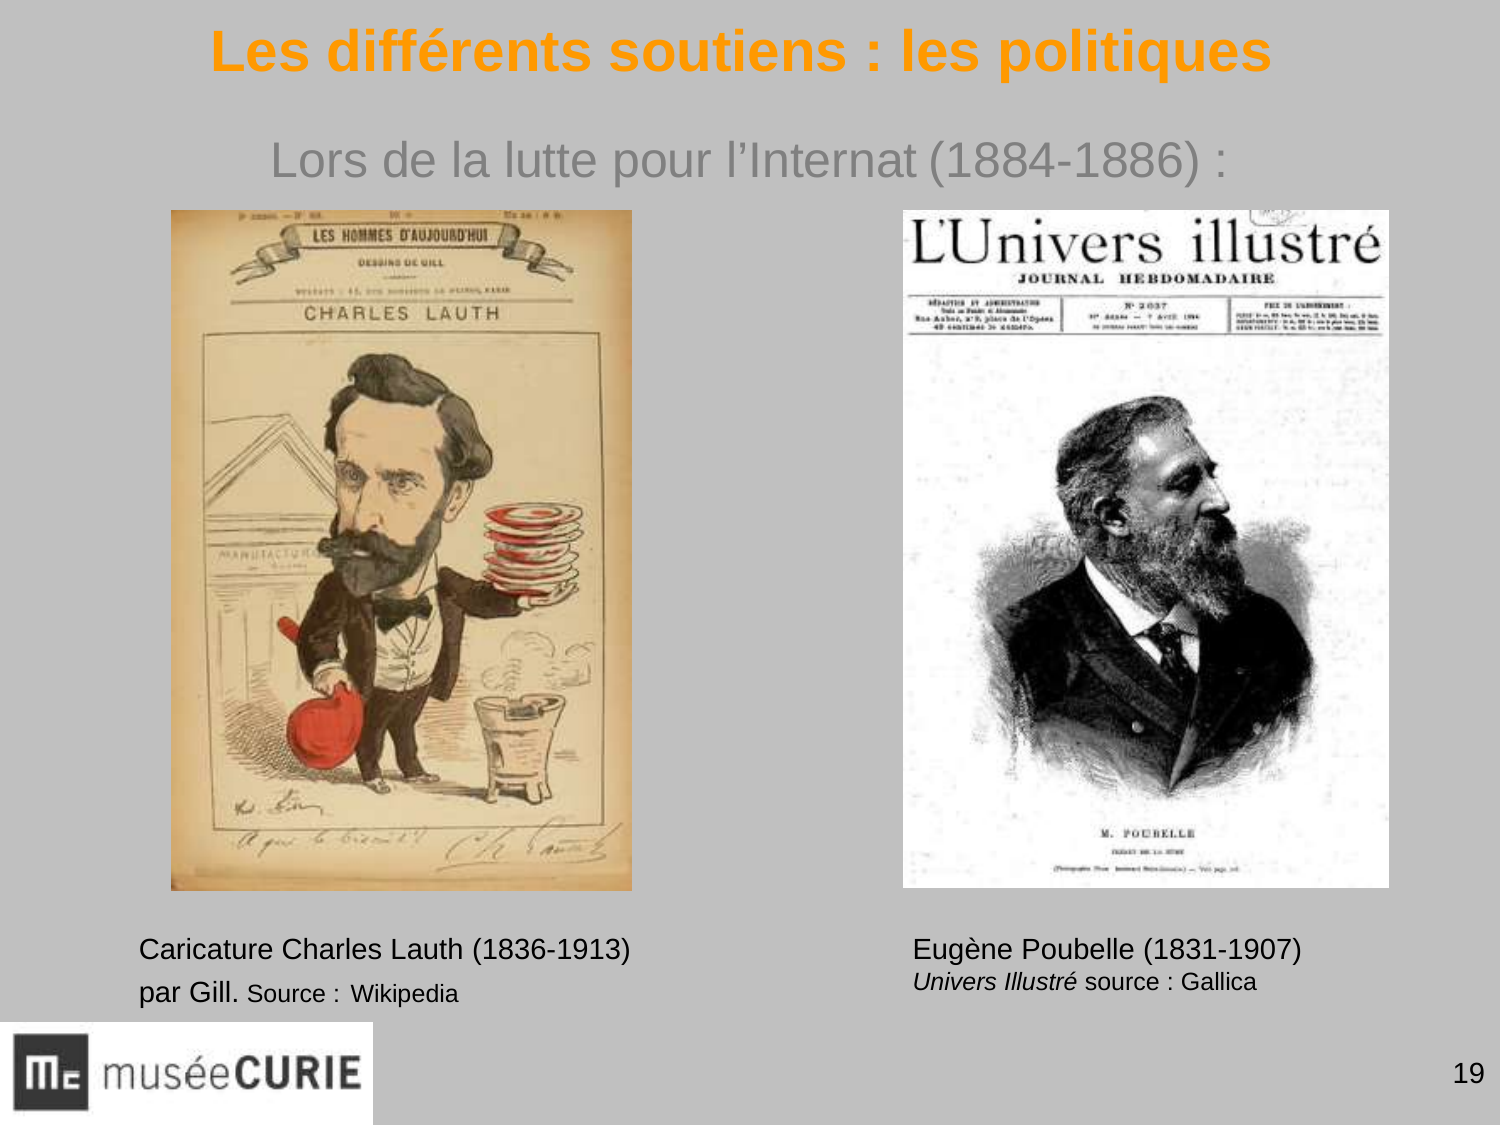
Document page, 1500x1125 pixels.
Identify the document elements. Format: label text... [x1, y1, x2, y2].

text_box Lors de la lutte pour l’Internat (1884-1886) : [41, 119, 1459, 195]
picture [0, 1022, 373, 1125]
text_box Les différents soutiens : les politiques [41, 18, 1459, 91]
picture [903, 210, 1389, 888]
text_box Caricature Charles Lauth (1836-1913) par Gill. Source : Wikipedia [123, 922, 680, 1019]
text_box Eugène Poubelle (1831-1907) Univers Illustré source : Gallica [897, 922, 1335, 1004]
text_box <numéro> [1387, 1046, 1500, 1125]
picture [171, 210, 632, 891]
